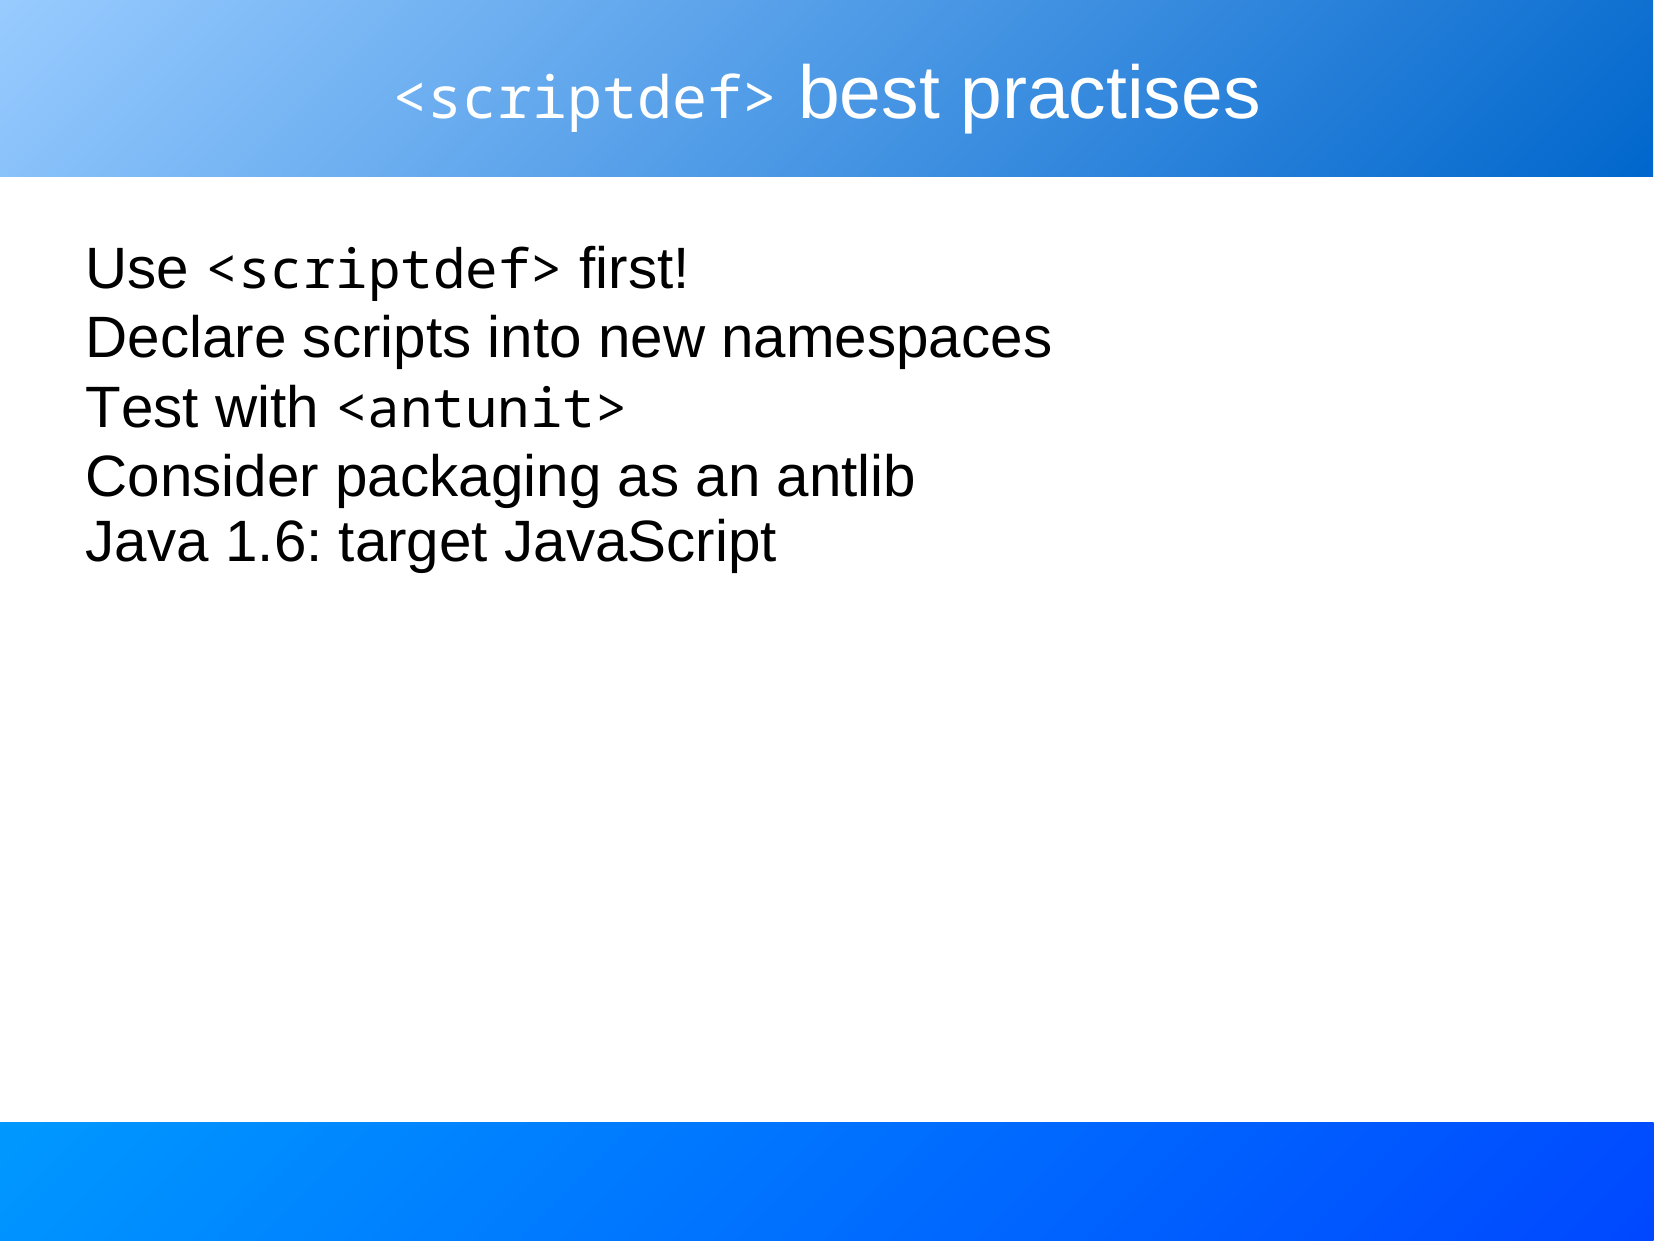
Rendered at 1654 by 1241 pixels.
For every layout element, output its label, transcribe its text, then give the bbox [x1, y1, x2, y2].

title <scriptdef> best practises [82, 22, 1571, 163]
list Use <scriptdef> first! Declare scripts into new namespaces Test with <antunit> Consider packaging as an antlib Java 1.6: target JavaScript [60, 230, 1300, 1093]
